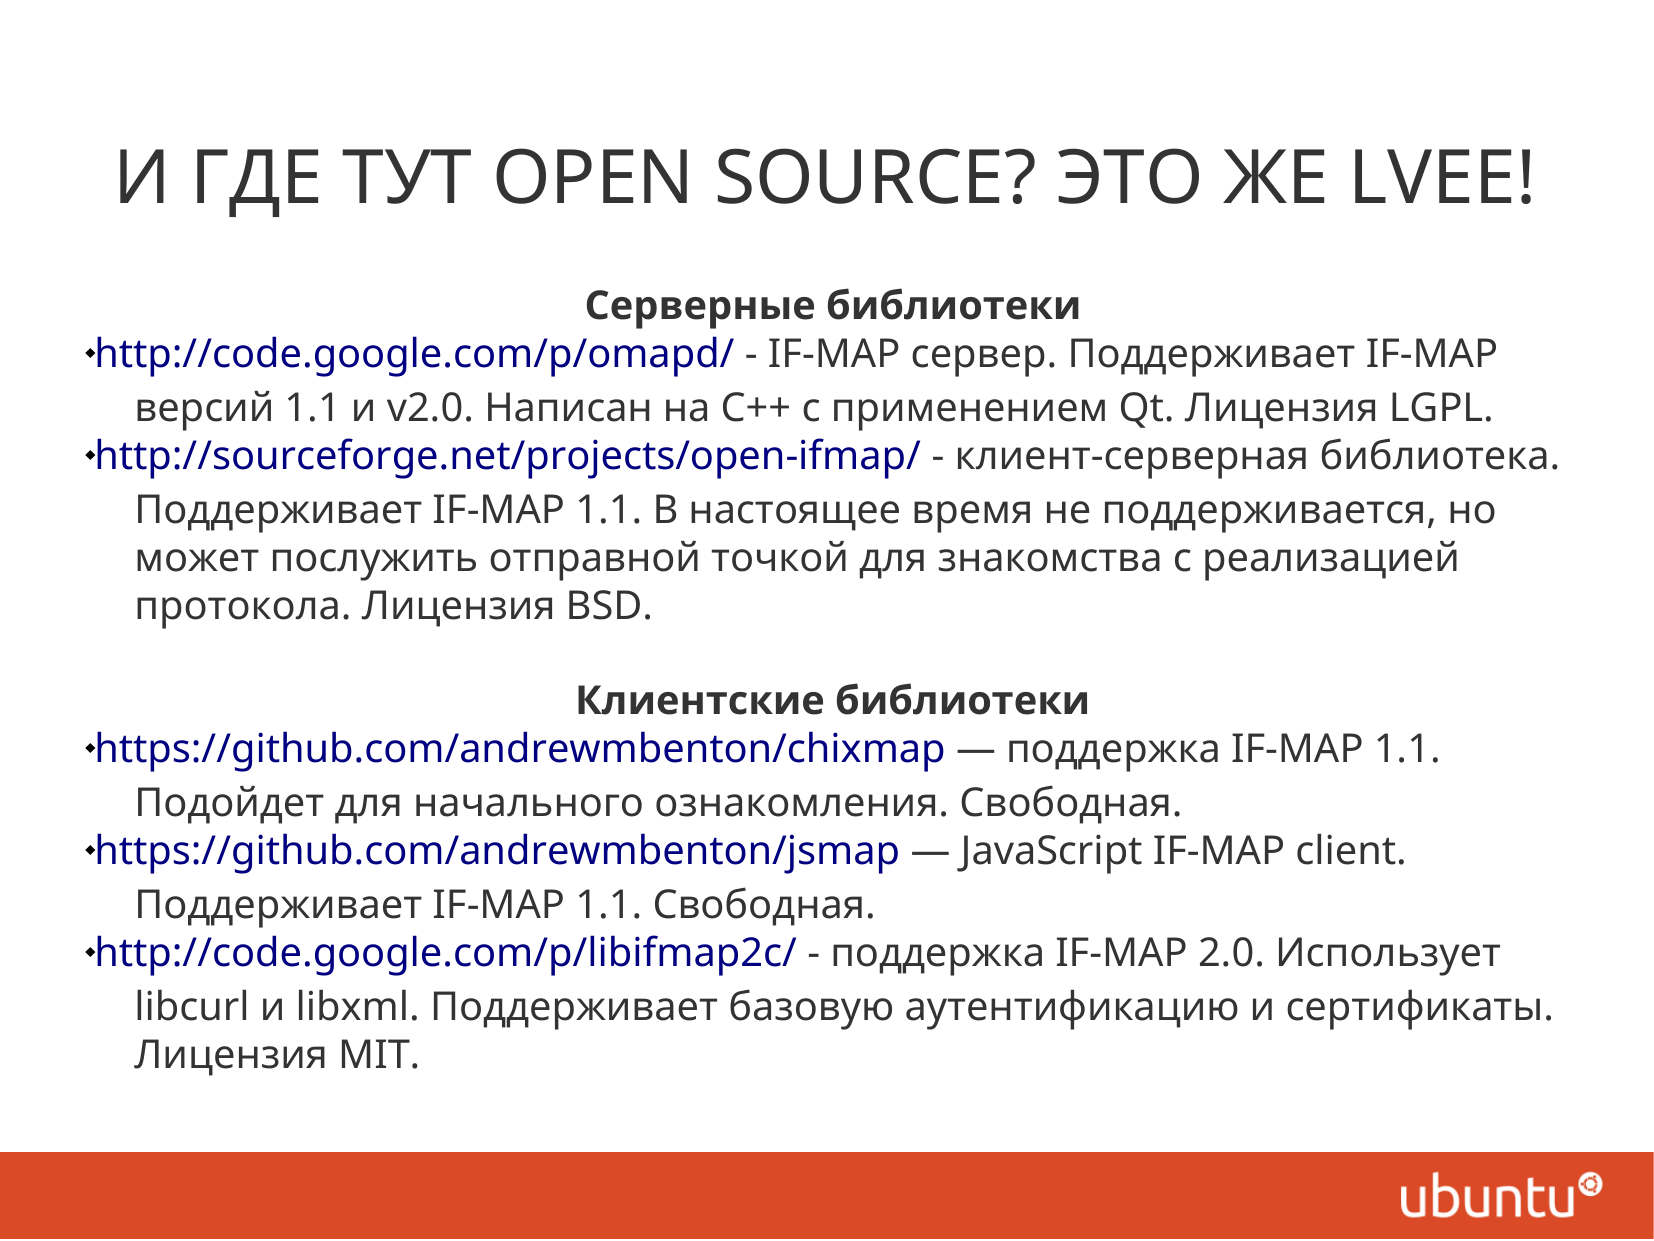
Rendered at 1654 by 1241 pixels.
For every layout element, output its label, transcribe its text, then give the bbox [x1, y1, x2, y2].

title И ГДЕ ТУТ OPEN SOURCE? ЭТО ЖЕ LVEE! [56, 122, 1596, 237]
picture [0, 1152, 1654, 1239]
list Серверные библиотеки http://code.google.com/p/omapd/ - IF-MAP сервер. Поддерживает IF-MAP версий 1.1 и v2.0. Написан на C++ с применением Qt. Лицензия LGPL. http://sourceforge.net/projects/open-ifmap/ - клиент-серверная библиотека. Поддерживает IF-MAP 1.1. В настоящее время не поддерживается, но может послужить отправной точкой для знакомства с реализацией протокола. Лицензия BSD. Клиентские библиотеки https://github.com/andrewmbenton/chixmap — поддержка IF-MAP 1.1. Подойдет для начального ознакомления. Свободная. https://github.com/andrewmbenton/jsmap — JavaScript IF-MAP client. Поддерживает IF-MAP 1.1. Свободная. http://code.google.com/p/libifmap2c/ - поддержка IF-MAP 2.0. Использует libcurl и libxml. Поддерживает базовую аутентификацию и сертификаты. Лицензия MIT. [77, 271, 1589, 1091]
